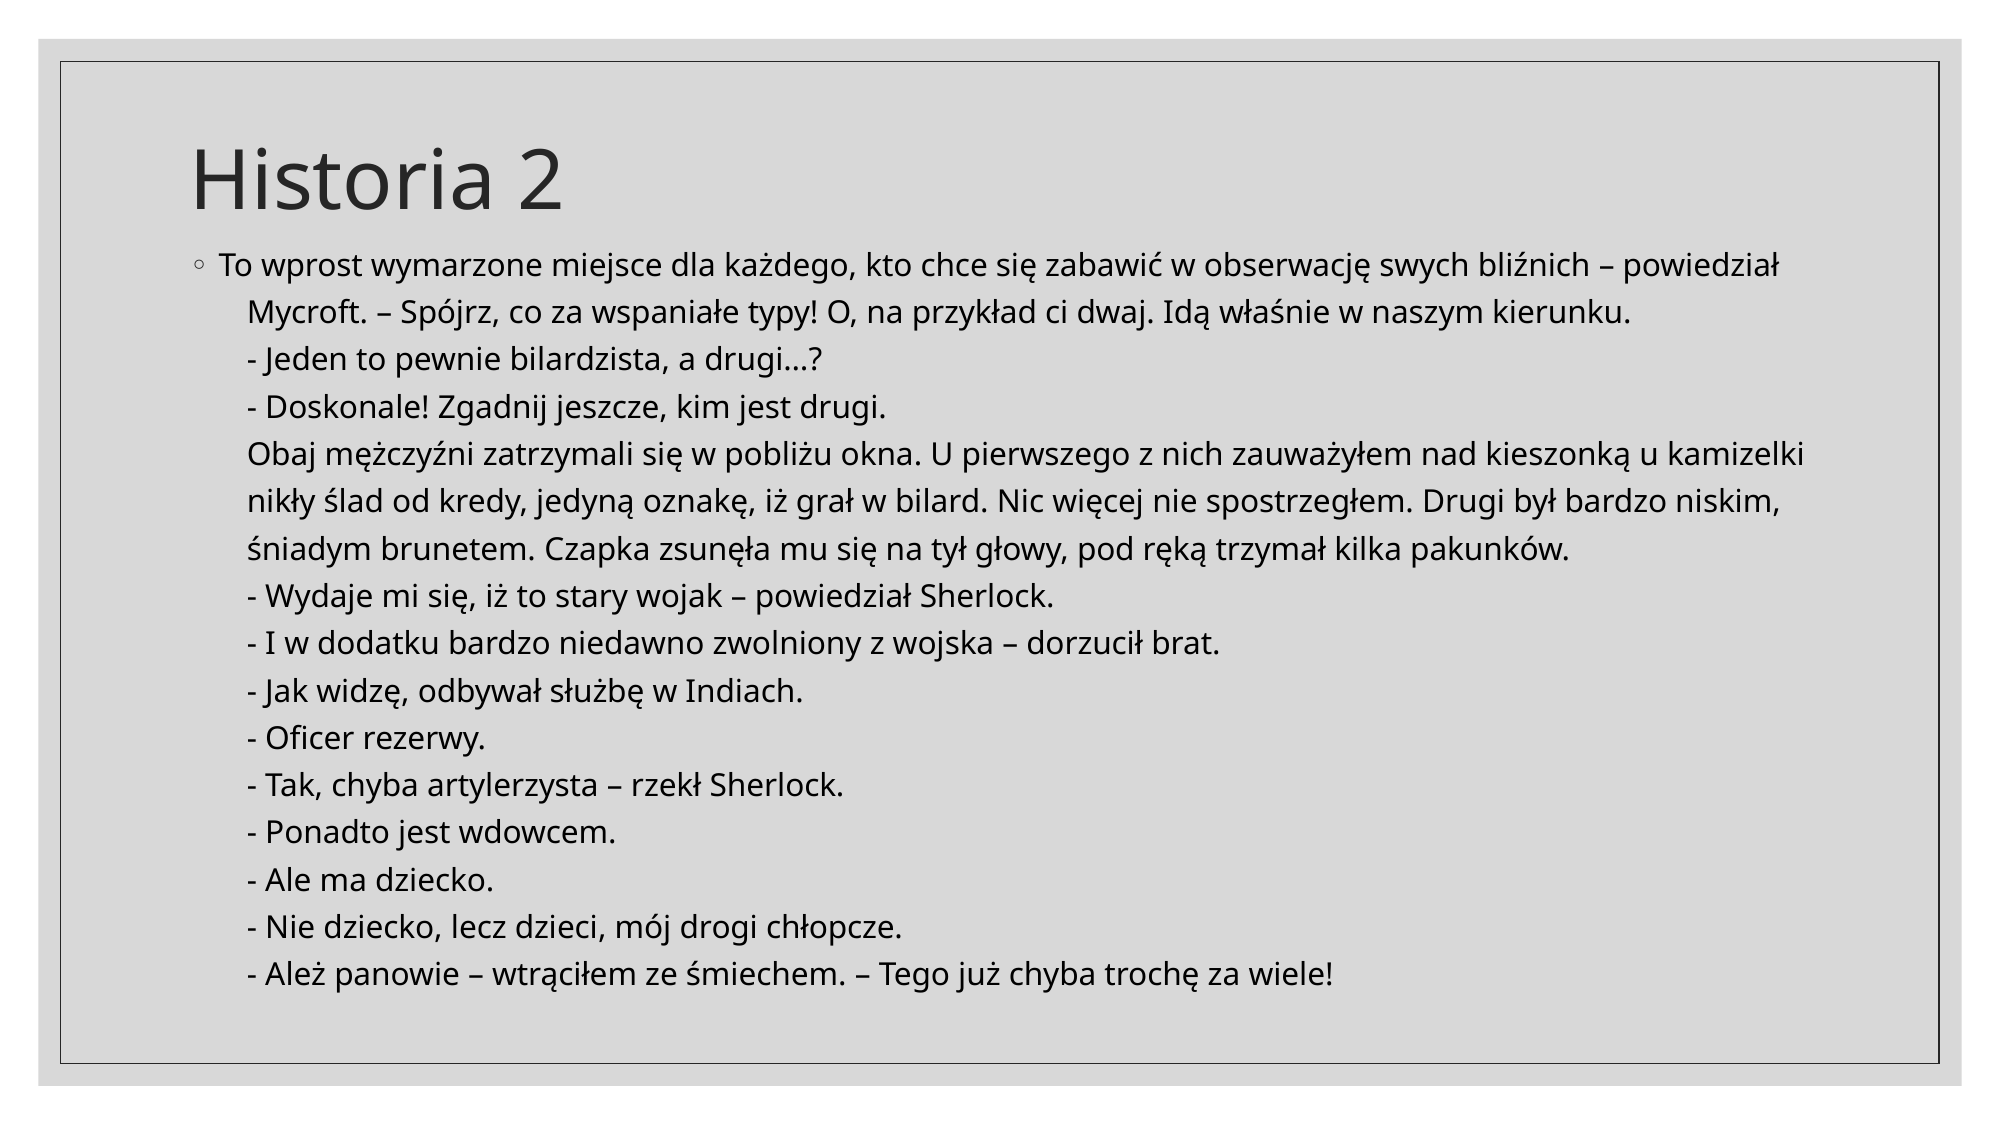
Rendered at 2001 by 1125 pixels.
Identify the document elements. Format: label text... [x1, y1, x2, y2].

title Historia 2 [174, 105, 1825, 230]
list To wprost wymarzone miejsce dla każdego, kto chce się zabawić w obserwację swych bliźnich – powiedział Mycroft. – Spójrz, co za wspaniałe typy! O, na przykład ci dwaj. Idą właśnie w naszym kierunku. - Jeden to pewnie bilardzista, a drugi…? - Doskonale! Zgadnij jeszcze, kim jest drugi. Obaj mężczyźni zatrzymali się w pobliżu okna. U pierwszego z nich zauważyłem nad kieszonką u kamizelki nikły ślad od kredy, jedyną oznakę, iż grał w bilard. Nic więcej nie spostrzegłem. Drugi był bardzo niskim, śniadym brunetem. Czapka zsunęła mu się na tył głowy, pod ręką trzymał kilka pakunków. - Wydaje mi się, iż to stary wojak – powiedział Sherlock. - I w dodatku bardzo niedawno zwolniony z wojska – dorzucił brat. - Jak widzę, odbywał służbę w Indiach. - Oficer rezerwy. - Tak, chyba artylerzysta – rzekł Sherlock. - Ponadto jest wdowcem. - Ale ma dziecko. - Nie dziecko, lecz dzieci, mój drogi chłopcze. - Ależ panowie – wtrąciłem ze śmiechem. – Tego już chyba trochę za wiele! [174, 230, 1825, 1062]
